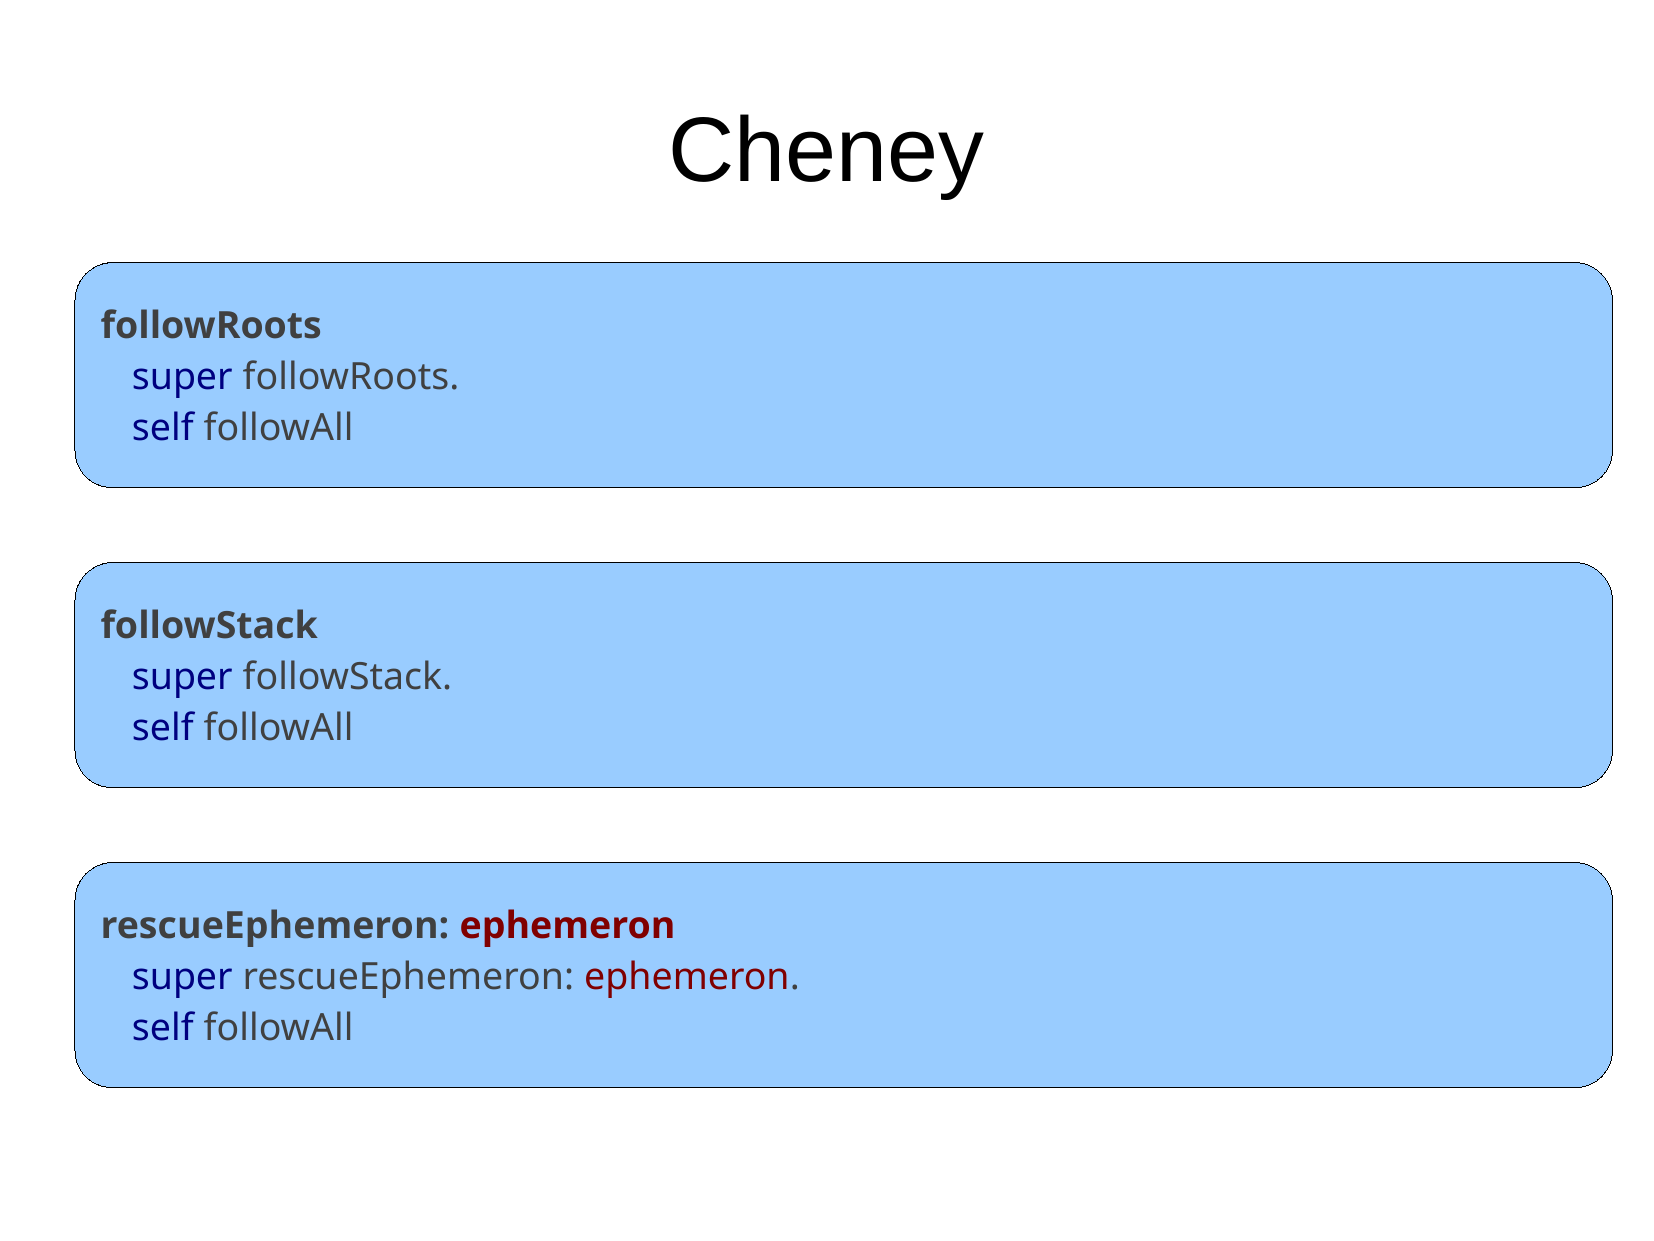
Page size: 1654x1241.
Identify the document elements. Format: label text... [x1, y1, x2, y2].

text_box rescueEphemeron: ephemeron super rescueEphemeron: ephemeron. self followAll [74, 862, 1613, 1088]
text_box followStack super followStack. self followAll [74, 562, 1613, 788]
text_box followRoots super followRoots. self followAll [74, 262, 1613, 488]
text_box Cheney [143, 91, 1511, 209]
